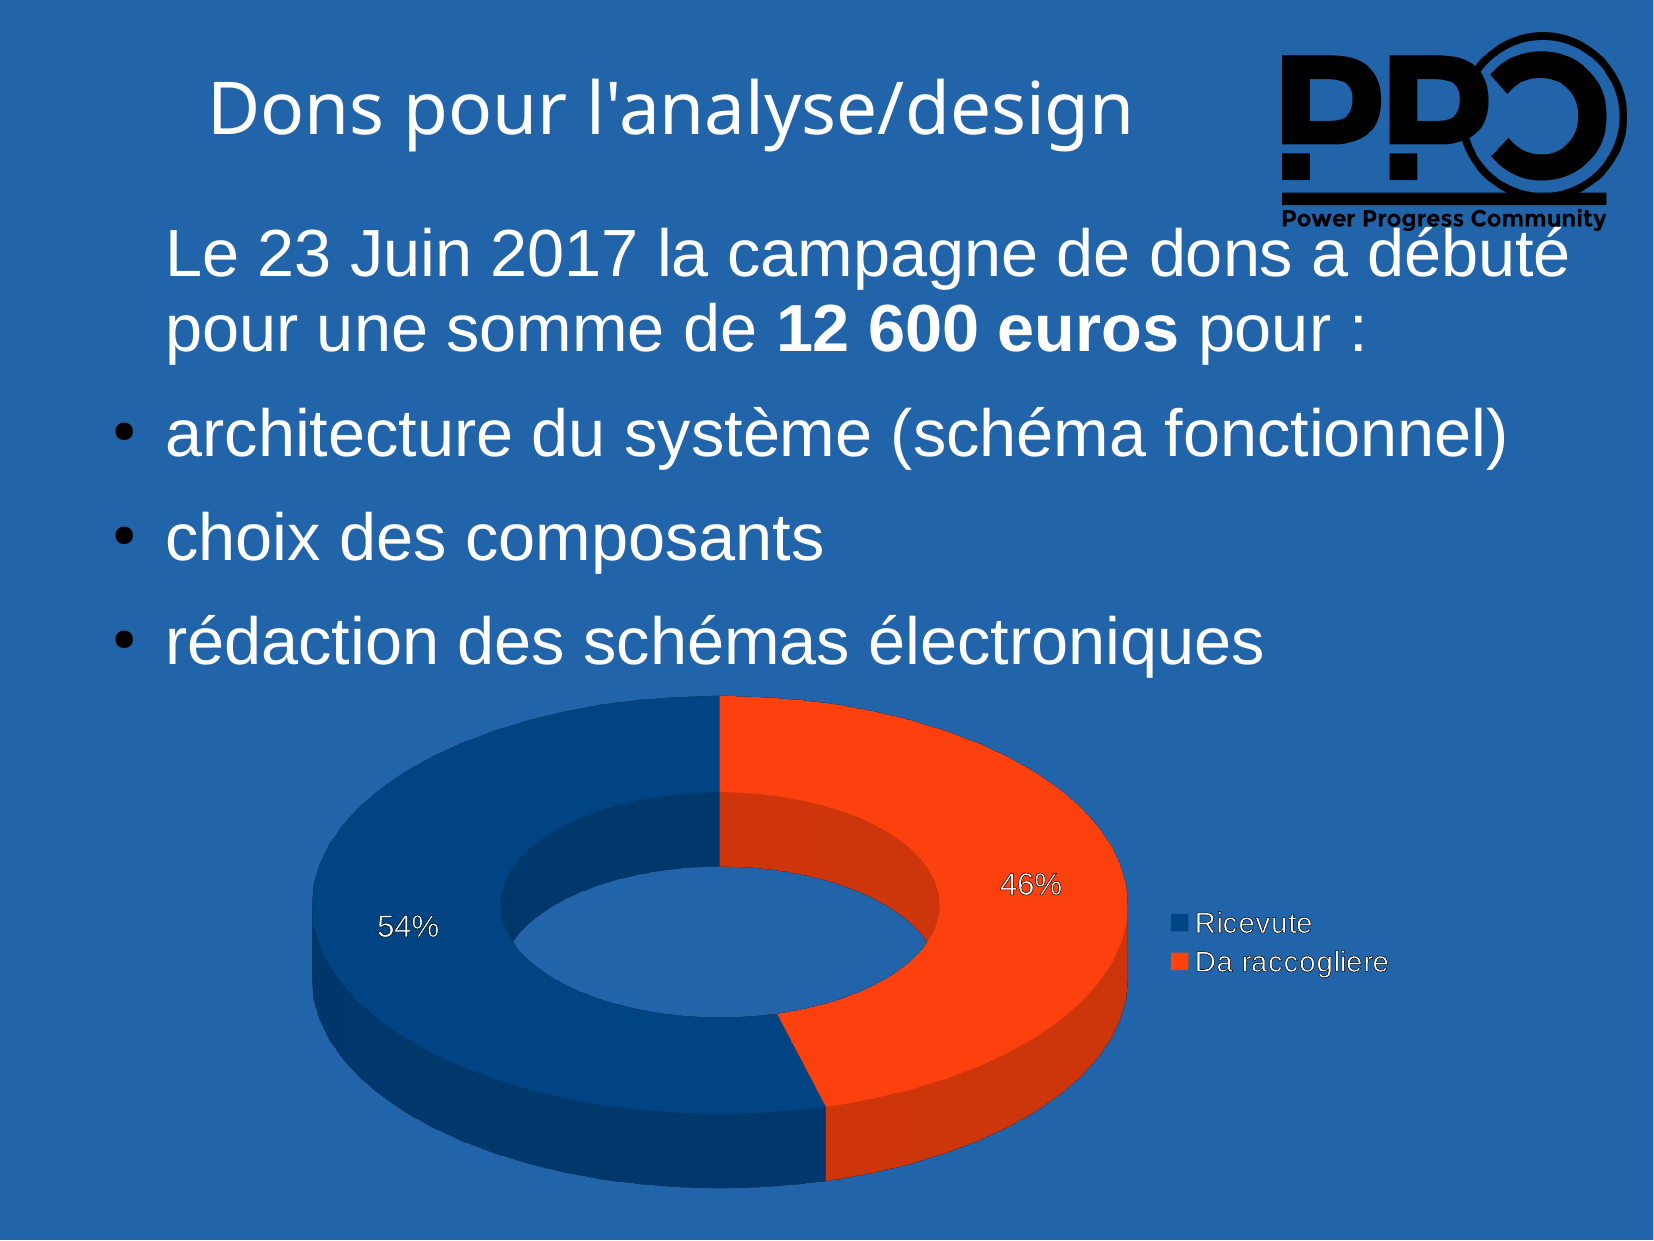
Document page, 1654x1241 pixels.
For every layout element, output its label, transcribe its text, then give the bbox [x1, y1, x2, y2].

title Dons pour l'analyse/design [82, 24, 1261, 189]
chart [278, 676, 1413, 1208]
list Le 23 Juin 2017 la campagne de dons a débuté pour une somme de 12 600 euros pour : architecture du système (schéma fonctionnel) choix des composants rédaction des schémas électroniques [94, 216, 1583, 786]
picture [1282, 32, 1627, 232]
